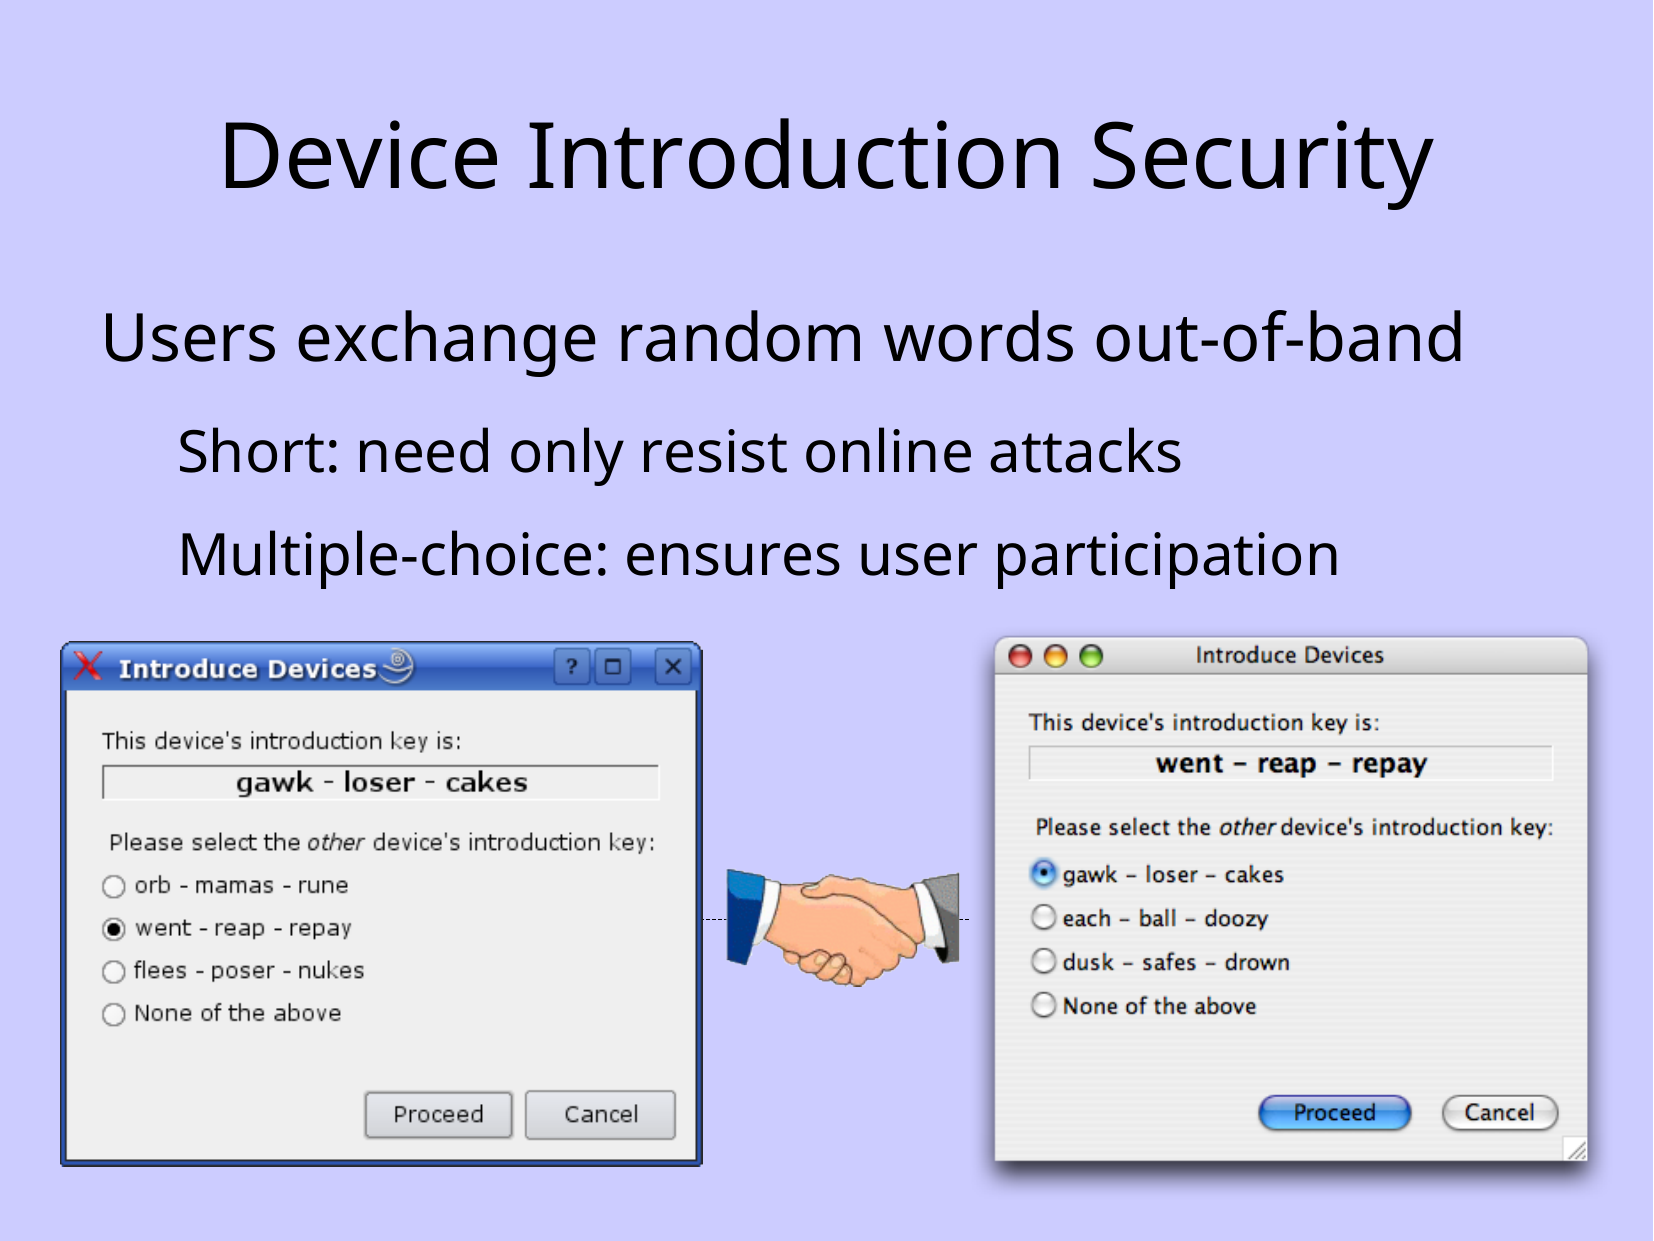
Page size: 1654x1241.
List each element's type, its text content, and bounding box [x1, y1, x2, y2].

picture [970, 626, 1613, 1201]
title Device Introduction Security [82, 49, 1571, 257]
list Users exchange random words out-of-band Short: need only resist online attacks Multiple-choice: ensures user participation [82, 290, 1571, 1095]
picture [60, 641, 703, 1167]
